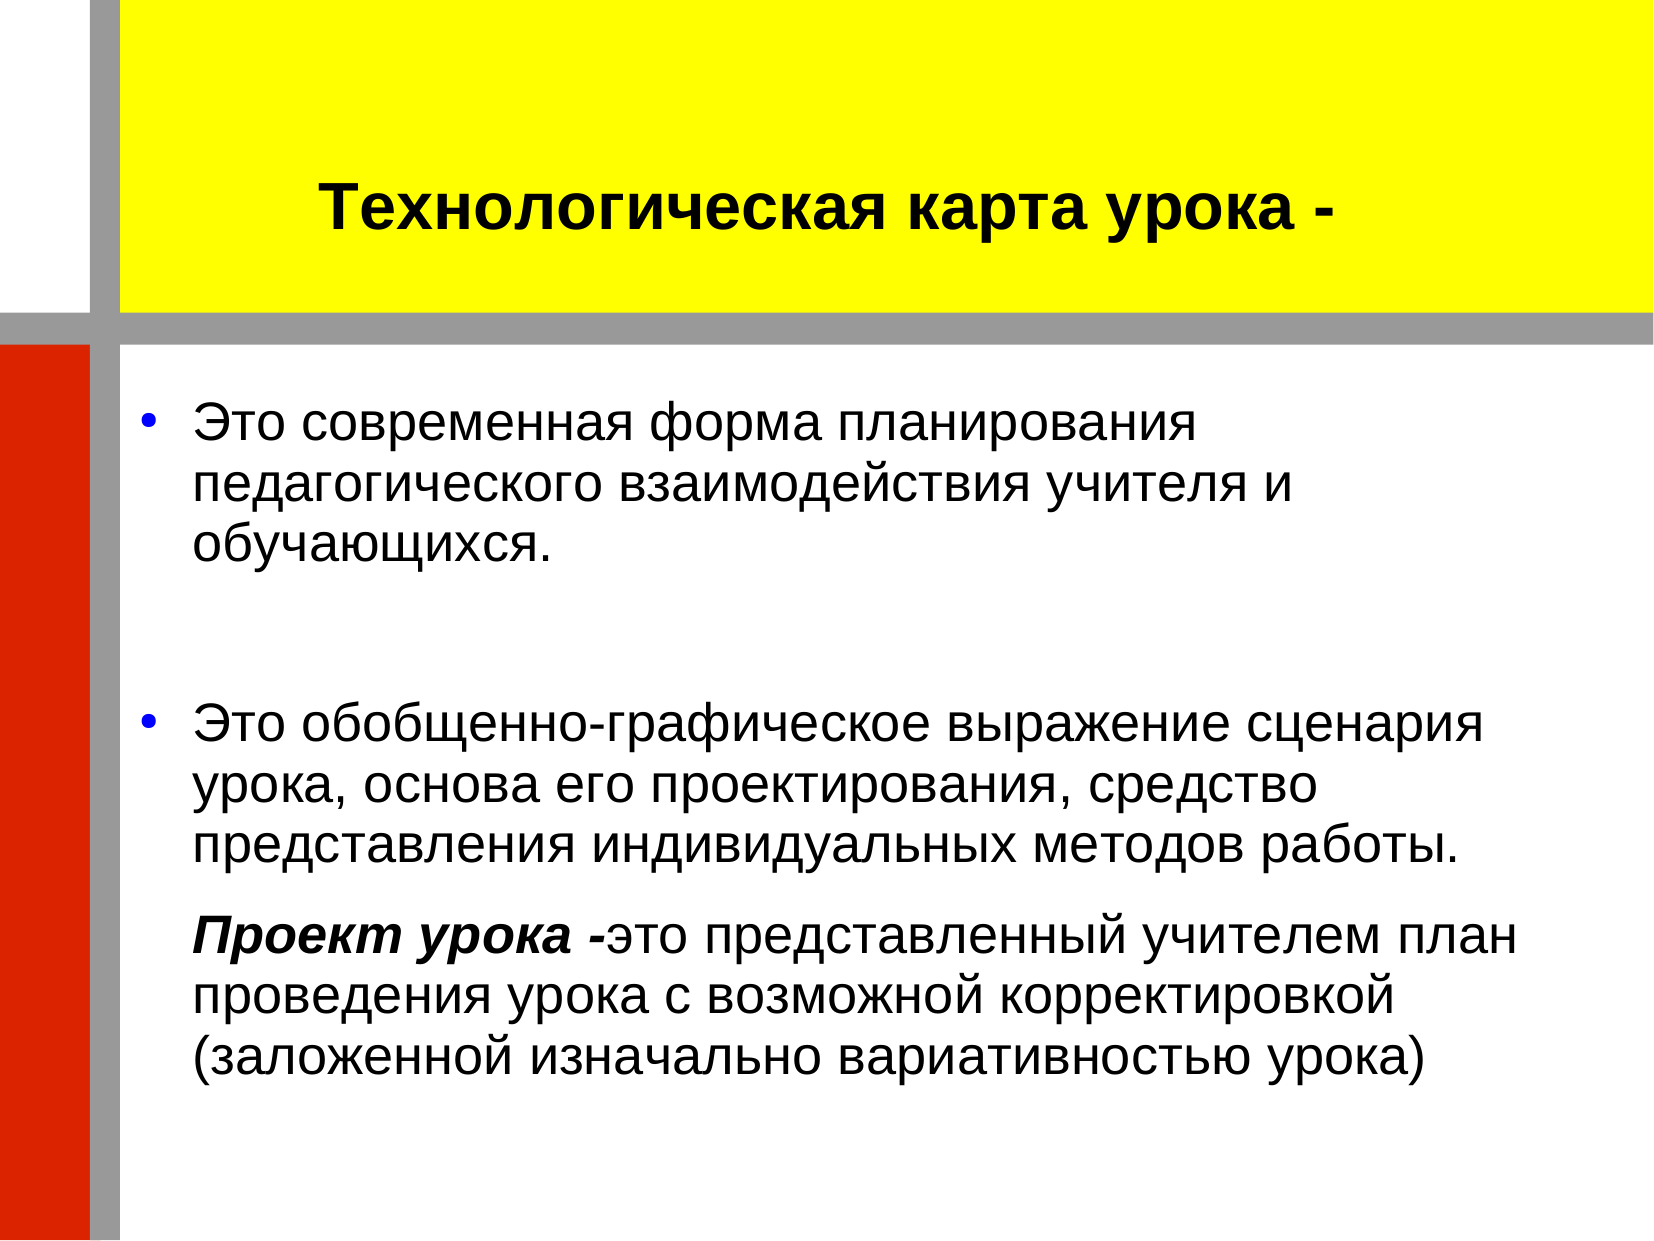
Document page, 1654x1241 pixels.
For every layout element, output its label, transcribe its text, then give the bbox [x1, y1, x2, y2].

title Технологическая карта урока - [121, 102, 1534, 310]
list Это современная форма планирования педагогического взаимодействия учителя и обучающихся. Это обобщенно-графическое выражение сценария урока, основа его проектирования, средство представления индивидуальных методов работы. Проект урока -это представленный учителем план проведения урока с возможной корректировкой (заложенной изначально вариативностью урока) [121, 391, 1534, 1127]
